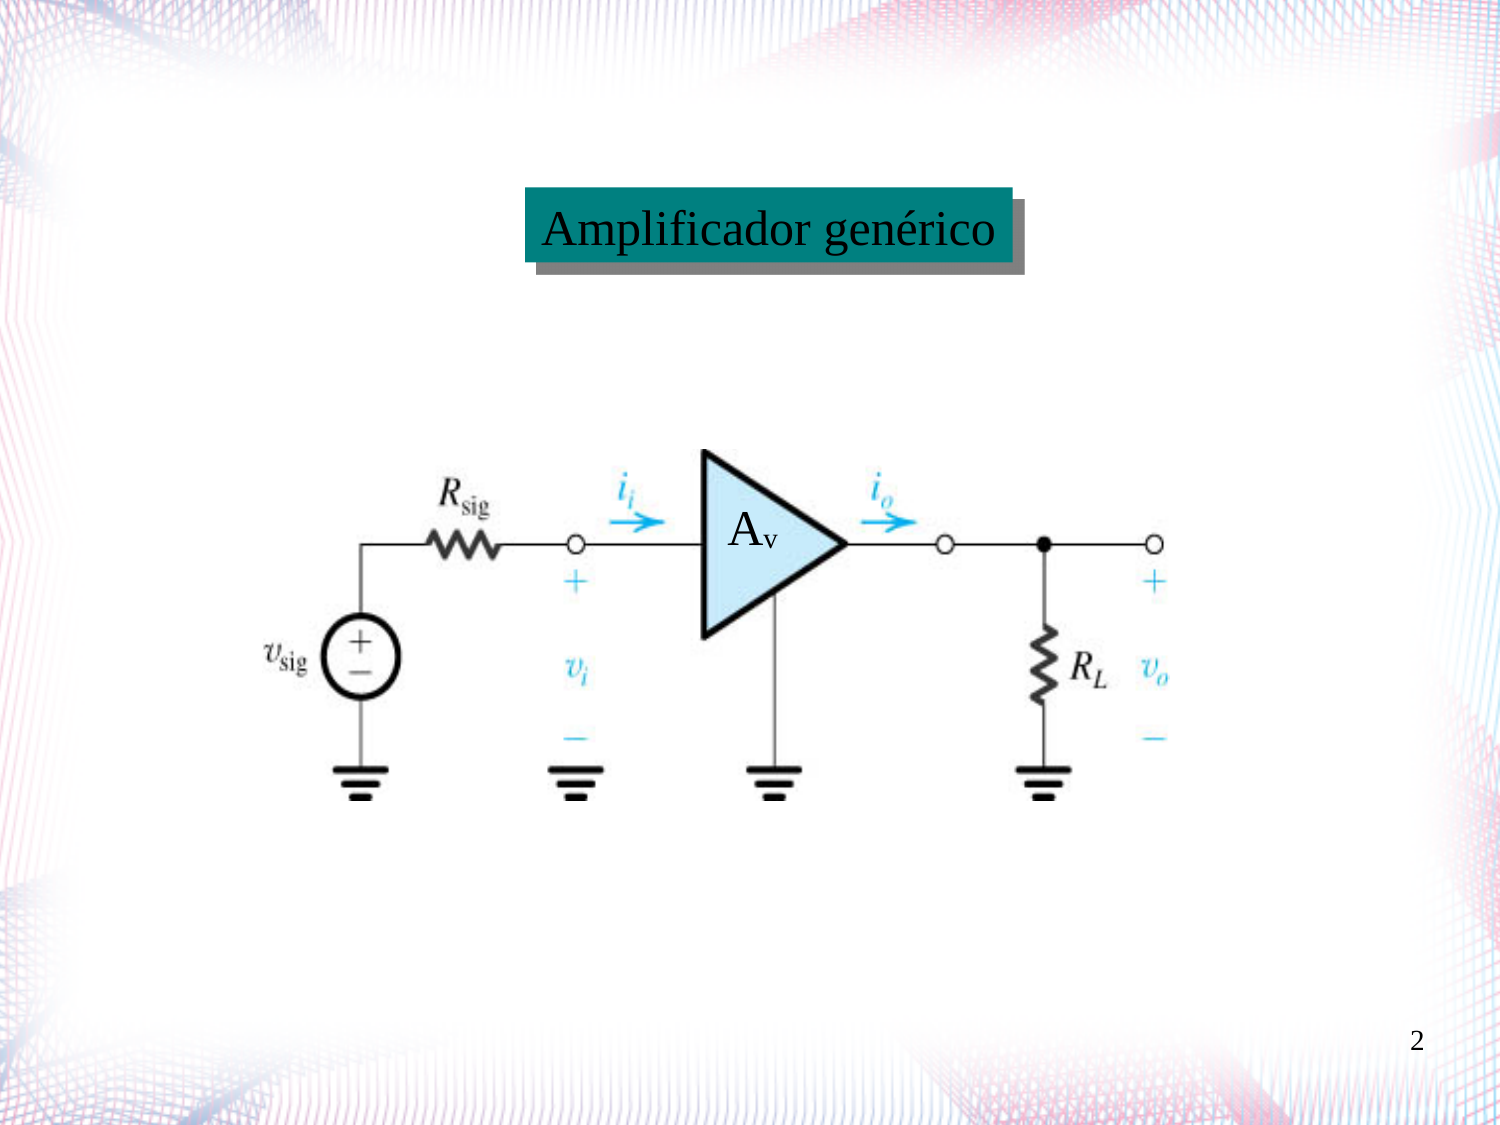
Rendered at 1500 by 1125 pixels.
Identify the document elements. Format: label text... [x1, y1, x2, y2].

text_box Amplificador genérico [525, 187, 1013, 263]
text_box Av [712, 487, 793, 580]
picture [0, 0, 1500, 1125]
